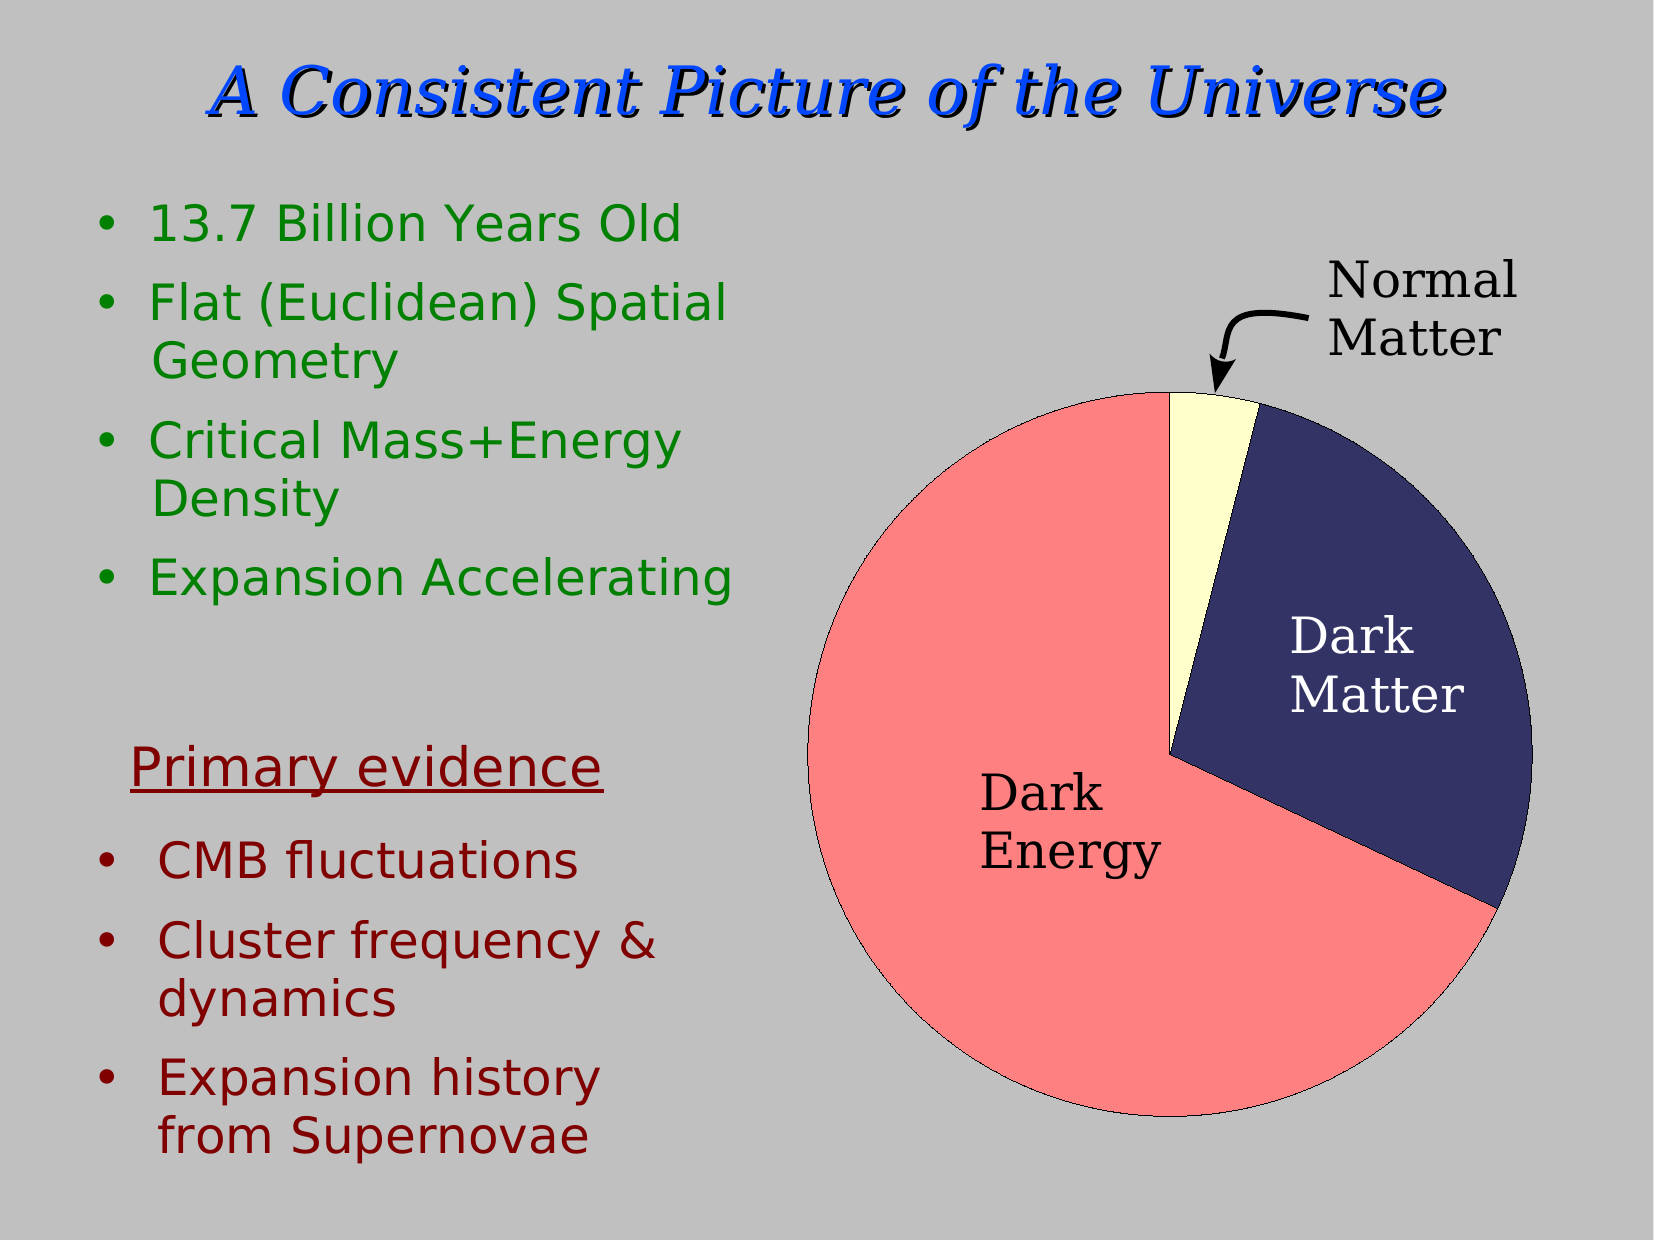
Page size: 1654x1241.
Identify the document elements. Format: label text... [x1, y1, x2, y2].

text_box Normal Matter [1312, 243, 1534, 376]
chart [693, 363, 1647, 1132]
text_box • 13.7 Billion Years Old • Flat (Euclidean) Spatial Geometry • Critical Mass+Energy Density • Expansion Accelerating [75, 187, 751, 615]
text_box A Consistent Picture of the Universe [195, 45, 1458, 138]
text_box Dark Matter [1275, 600, 1480, 732]
text_box Primary evidence [115, 728, 619, 807]
text_box Dark Energy [964, 756, 1177, 888]
text_box • CMB fluctuations • Cluster frequency & dynamics • Expansion history from Supernovae [75, 825, 694, 1174]
